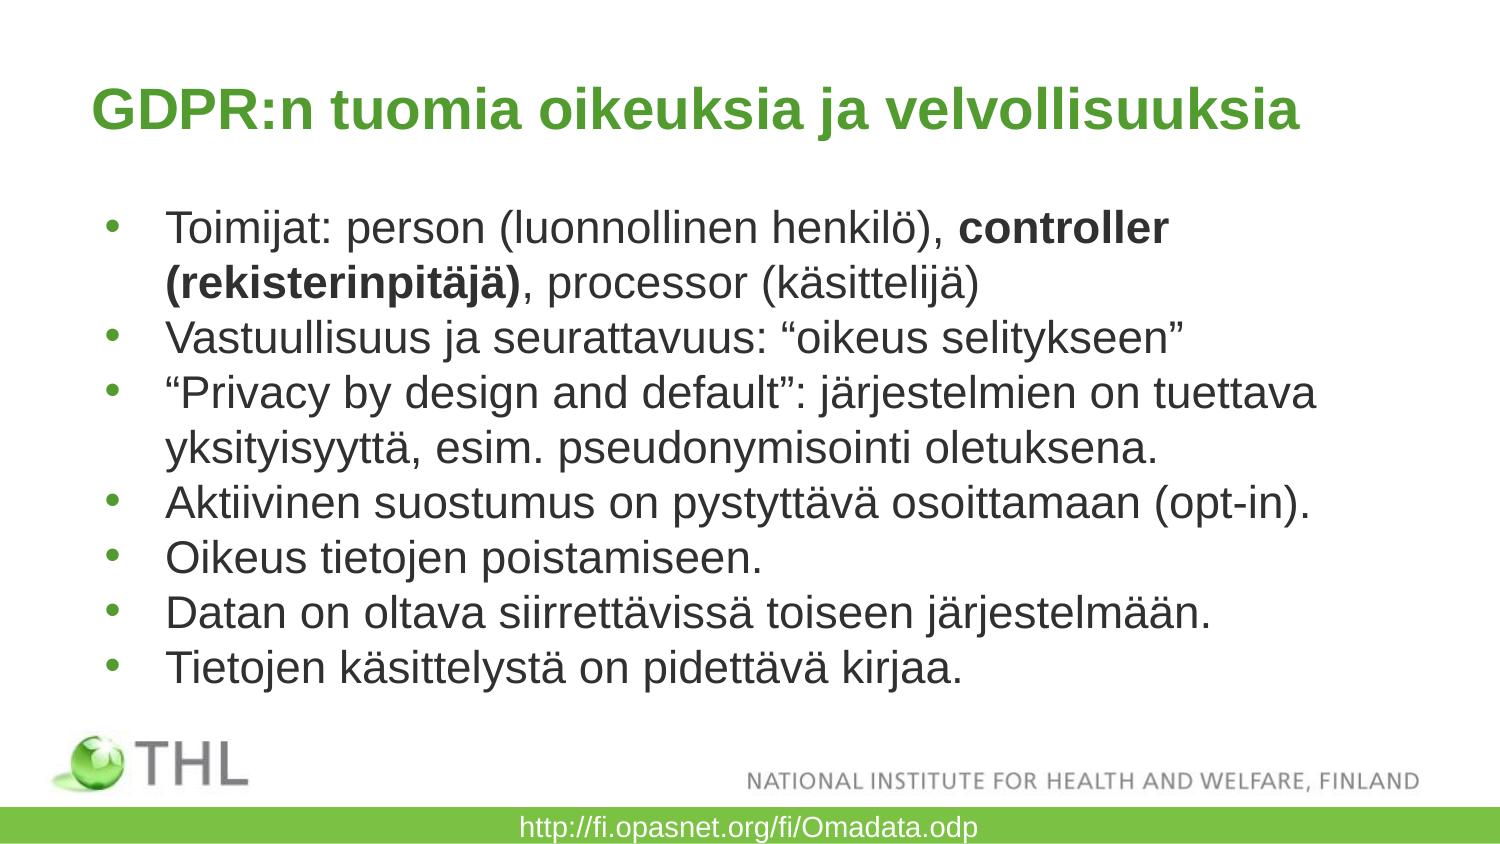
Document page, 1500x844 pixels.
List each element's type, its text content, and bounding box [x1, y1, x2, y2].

title GDPR:n tuomia oikeuksia ja velvollisuuksia [76, 32, 1424, 156]
picture [715, 763, 1465, 801]
picture [24, 719, 275, 803]
list Toimijat: person (luonnollinen henkilö), controller (rekisterinpitäjä), processor (käsittelijä) Vastuullisuus ja seurattavuus: “oikeus selitykseen” “Privacy by design and default”: järjestelmien on tuettava yksityisyyttä, esim. pseudonymisointi oletuksena. Aktiivinen suostumus on pystyttävä osoittamaan (opt-in). Oikeus tietojen poistamiseen. Datan on oltava siirrettävissä toiseen järjestelmään. Tietojen käsittelystä on pidettävä kirjaa. [75, 182, 1424, 724]
